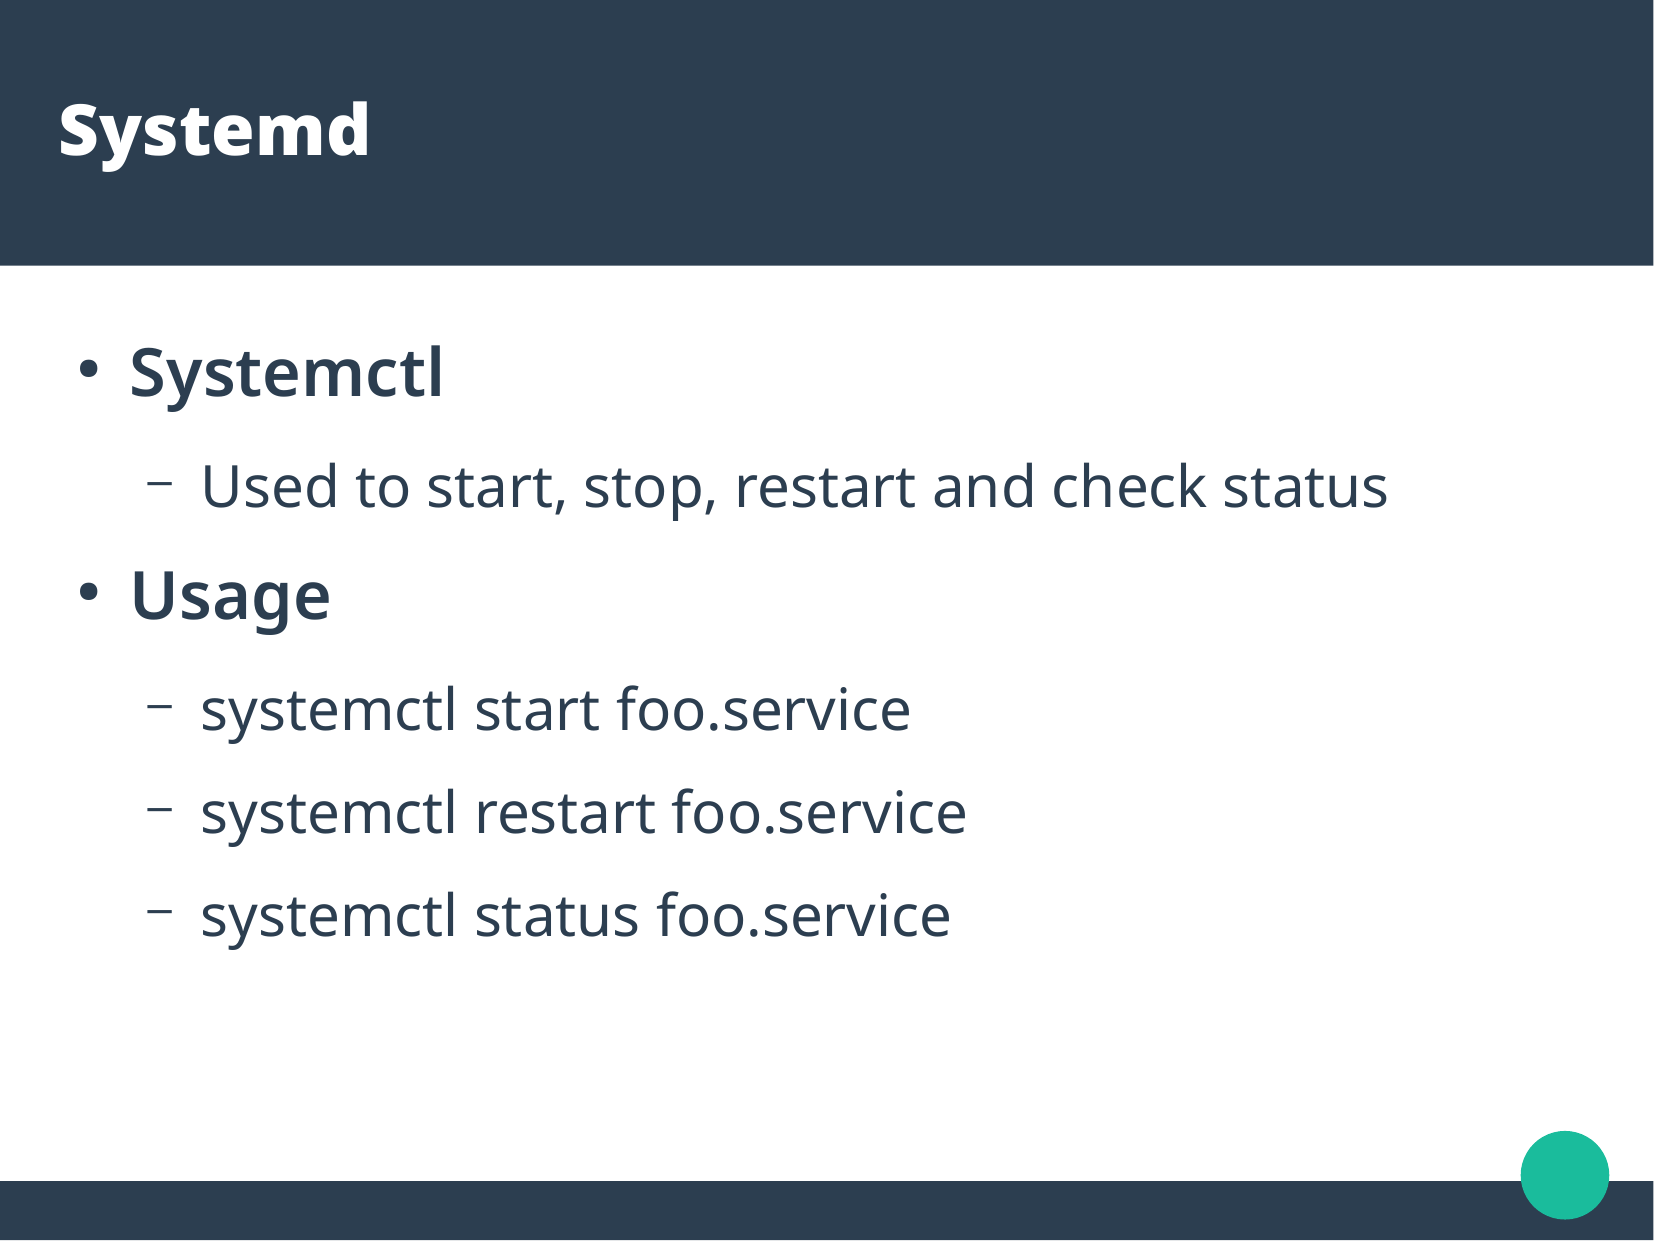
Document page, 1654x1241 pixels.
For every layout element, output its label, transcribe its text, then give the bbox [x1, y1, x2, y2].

list Systemctl Used to start, stop, restart and check status Usage systemctl start foo.service systemctl restart foo.service systemctl status foo.service [59, 324, 1595, 1152]
title Systemd [59, 49, 1595, 207]
